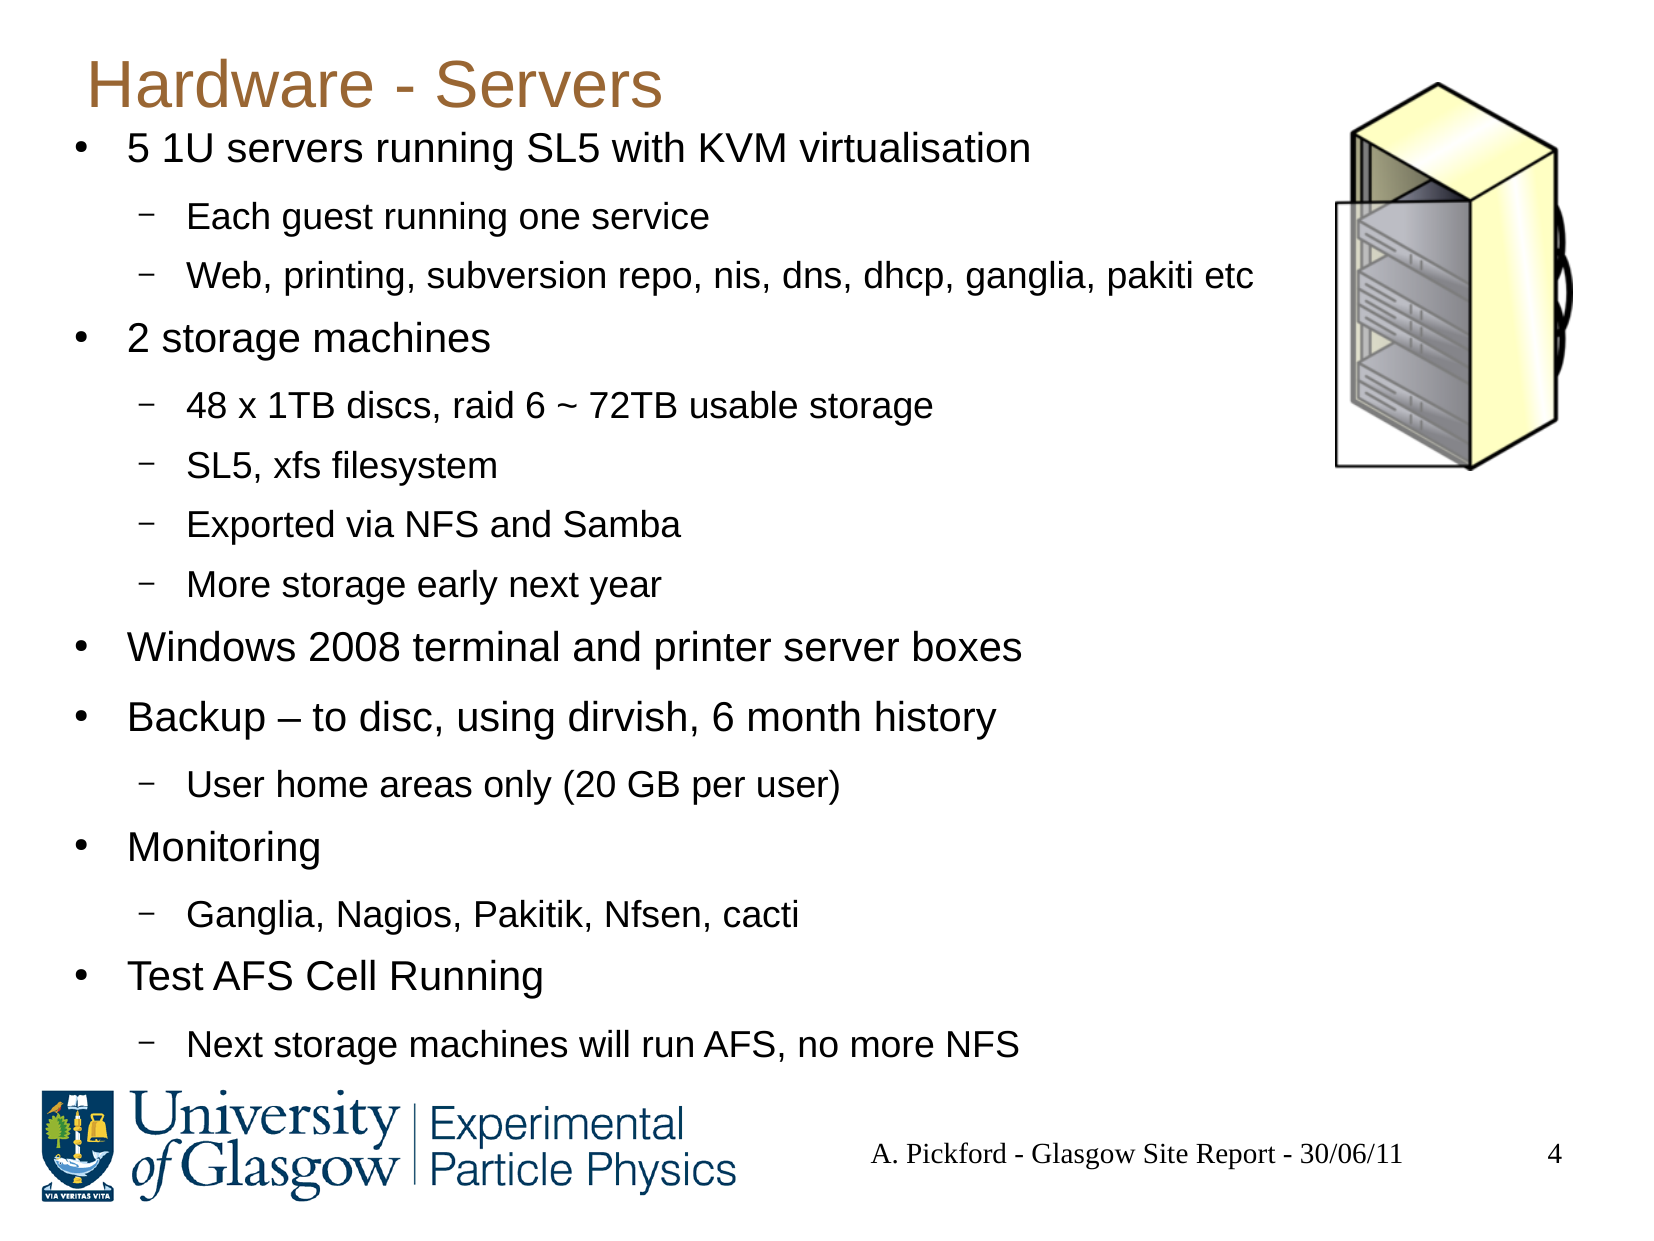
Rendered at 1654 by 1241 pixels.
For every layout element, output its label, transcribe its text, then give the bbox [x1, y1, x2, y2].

picture [0, 1048, 769, 1241]
list 5 1U servers running SL5 with KVM virtualisation Each guest running one service Web, printing, subversion repo, nis, dns, dhcp, ganglia, pakiti etc 2 storage machines 48 x 1TB discs, raid 6 ~ 72TB usable storage SL5, xfs filesystem Exported via NFS and Samba More storage early next year Windows 2008 terminal and printer server boxes Backup – to disc, using dirvish, 6 month history User home areas only (20 GB per user) Monitoring Ganglia, Nagios, Pakitik, Nfsen, cacti Test AFS Cell Running Next storage machines will run AFS, no more NFS [56, 124, 1545, 1088]
picture [1335, 82, 1573, 471]
title Hardware - Servers [86, 17, 1576, 151]
